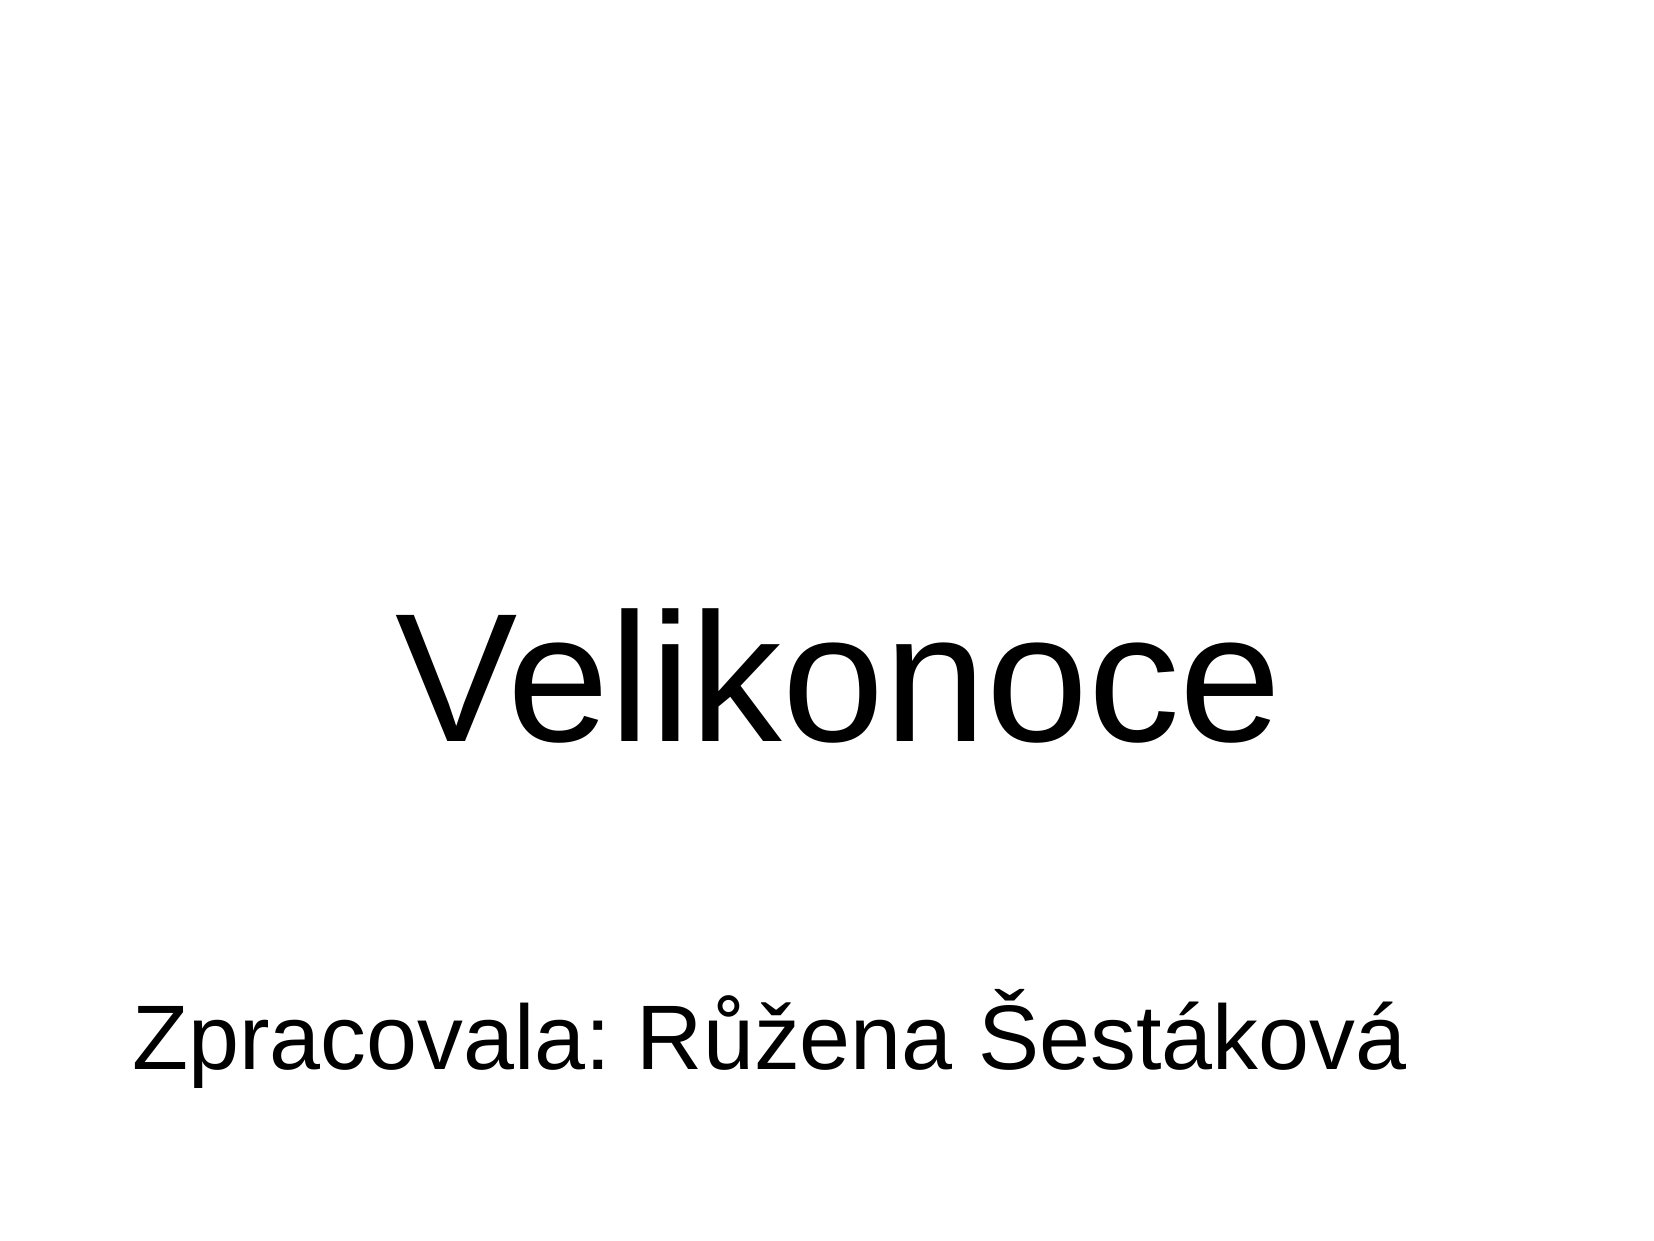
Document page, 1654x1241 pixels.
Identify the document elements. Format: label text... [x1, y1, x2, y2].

text_box Zpracovala: Růžena Šestáková [132, 976, 1621, 1089]
text_box Velikonoce [95, 556, 1584, 780]
